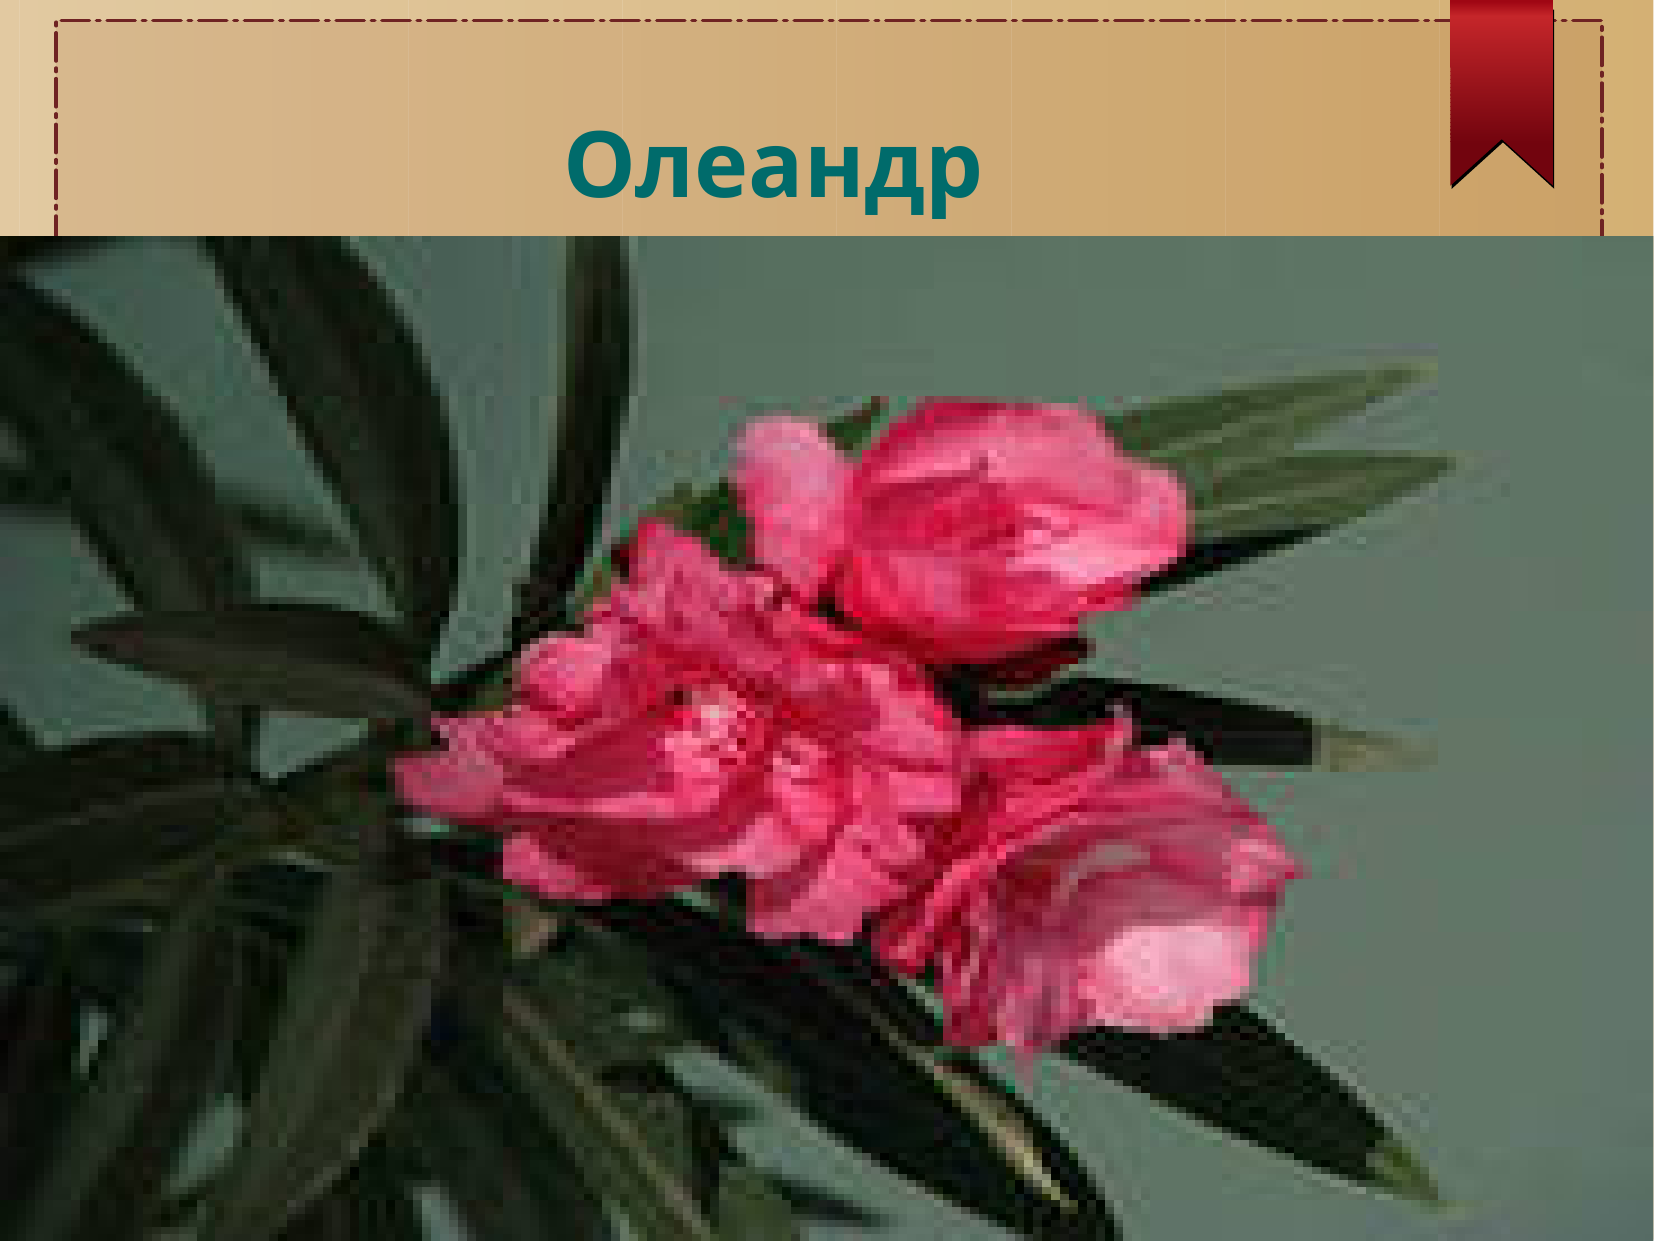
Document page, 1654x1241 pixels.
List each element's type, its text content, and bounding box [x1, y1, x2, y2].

picture [0, 236, 1654, 1241]
title Олеандр [88, 58, 1459, 236]
